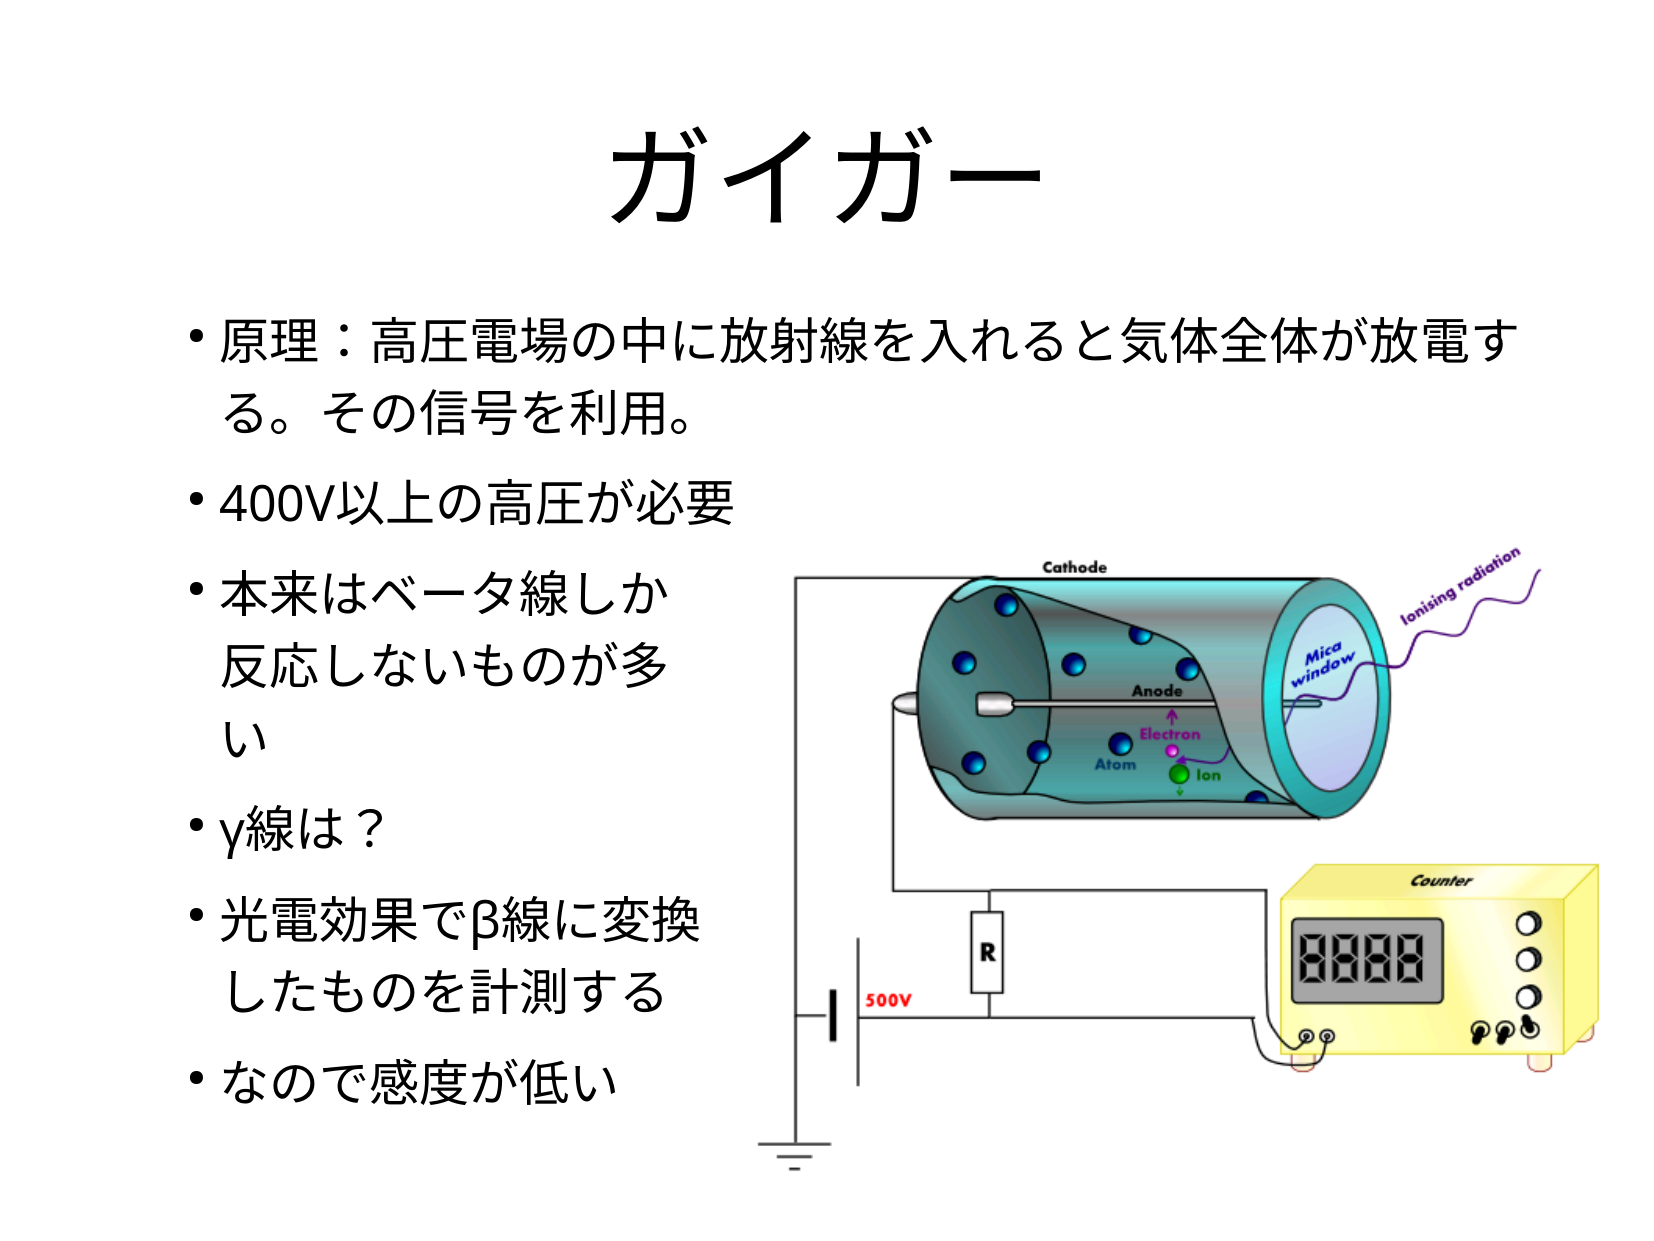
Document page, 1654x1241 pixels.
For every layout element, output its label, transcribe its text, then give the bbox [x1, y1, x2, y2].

list 原理：高圧電場の中に放射線を入れると気体全体が放電する。その信号を利用。 400V以上の高圧が必要 本来はベータ線しか 反応しないものが多 い γ線は？ 光電効果でβ線に変換 したものを計測する なので感度が低い [177, 301, 1571, 1120]
picture [738, 537, 1618, 1182]
title ガイガー [82, 67, 1571, 275]
